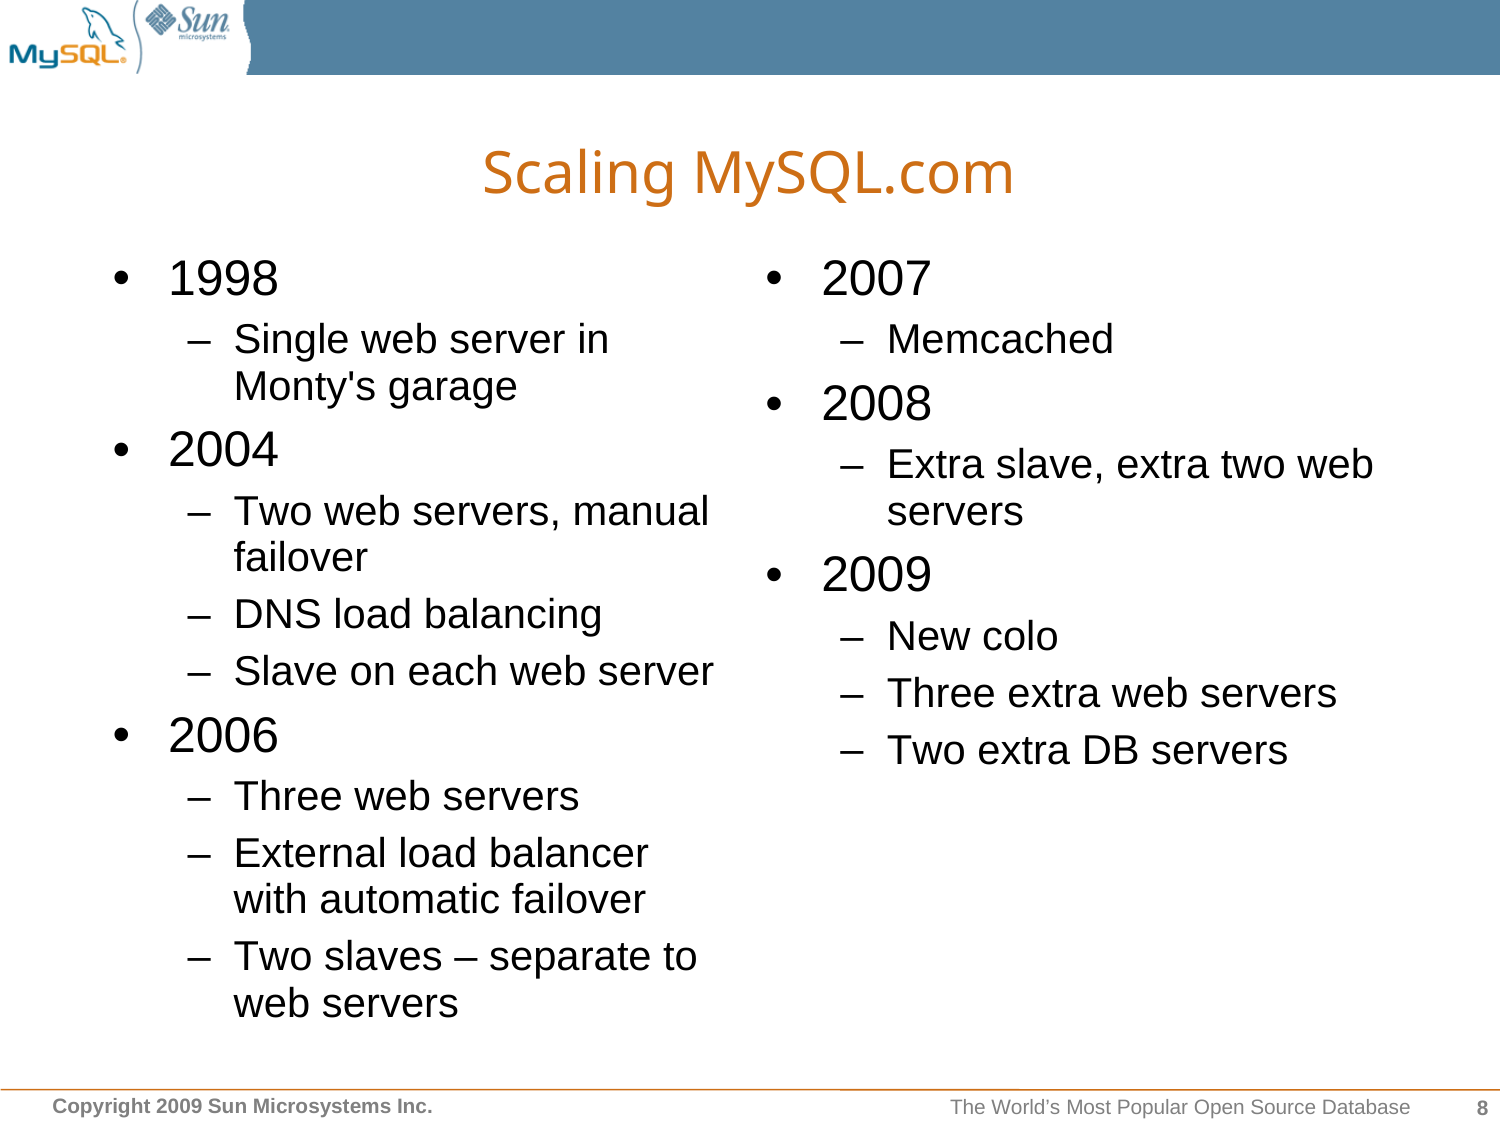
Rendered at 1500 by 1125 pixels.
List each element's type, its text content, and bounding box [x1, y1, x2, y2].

list 1998 Single web server in Monty's garage 2004 Two web servers, manual failover DNS load balancing Slave on each web server 2006 Three web servers External load balancer with automatic failover Two slaves – separate to web servers [112, 249, 735, 1113]
list 2007 Memcached 2008 Extra slave, extra two web servers 2009 New colo Three extra web servers Two extra DB servers [765, 249, 1388, 1113]
picture [0, 0, 1500, 75]
title Scaling MySQL.com [0, 87, 1500, 225]
